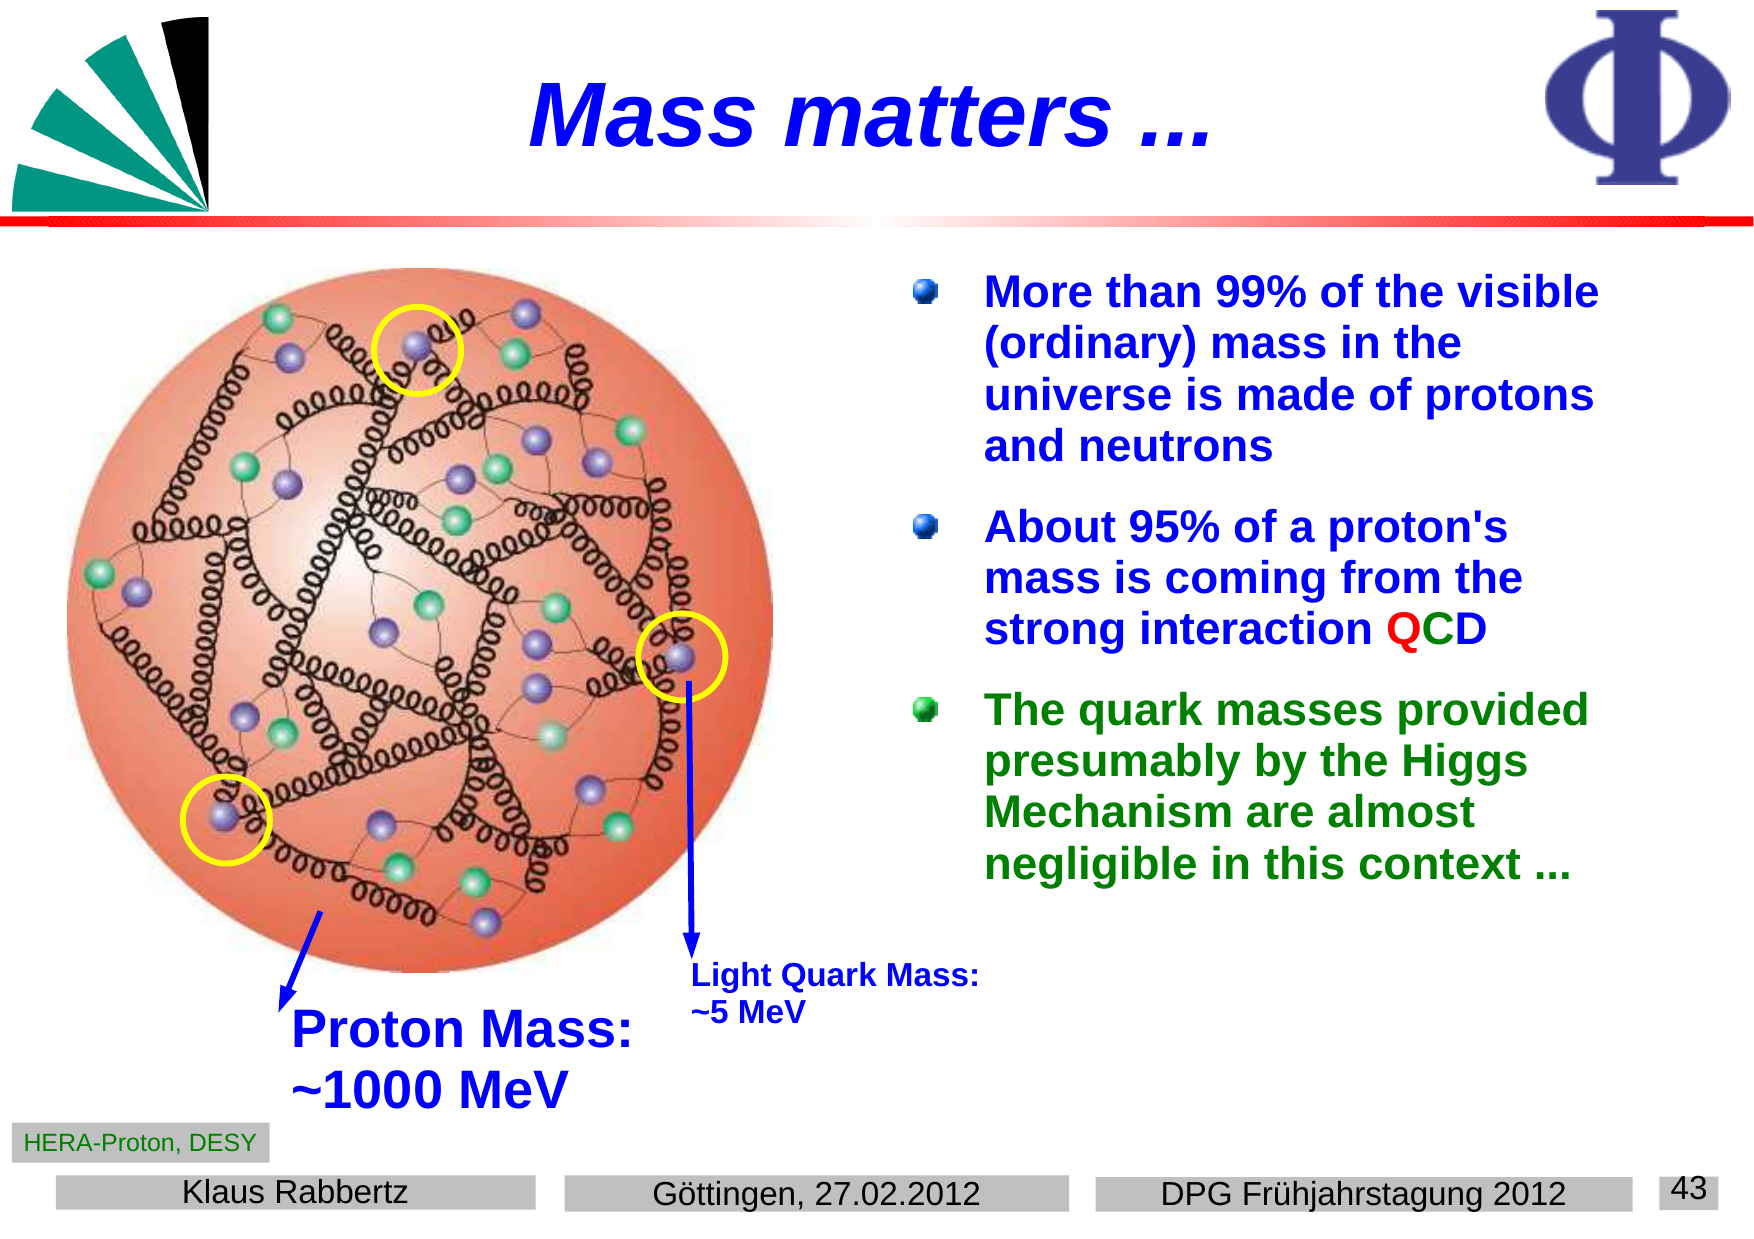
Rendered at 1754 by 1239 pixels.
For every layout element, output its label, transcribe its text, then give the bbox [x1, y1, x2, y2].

picture [1545, 10, 1731, 185]
title Mass matters ... [220, 22, 1525, 207]
text_box HERA-Proton, DESY [11, 1122, 270, 1163]
list More than 99% of the visible (ordinary) mass in the universe is made of protons and neutrons About 95% of a proton's mass is coming from the strong interaction QCD The quark masses provided presumably by the Higgs Mechanism are almost negligible in this context ... [901, 265, 1636, 889]
picture [67, 268, 773, 973]
picture [642, 617, 722, 697]
text_box Light Quark Mass: ~5 MeV [679, 950, 993, 1037]
picture [12, 17, 209, 214]
text_box Proton Mass: ~1000 MeV [279, 992, 648, 1126]
